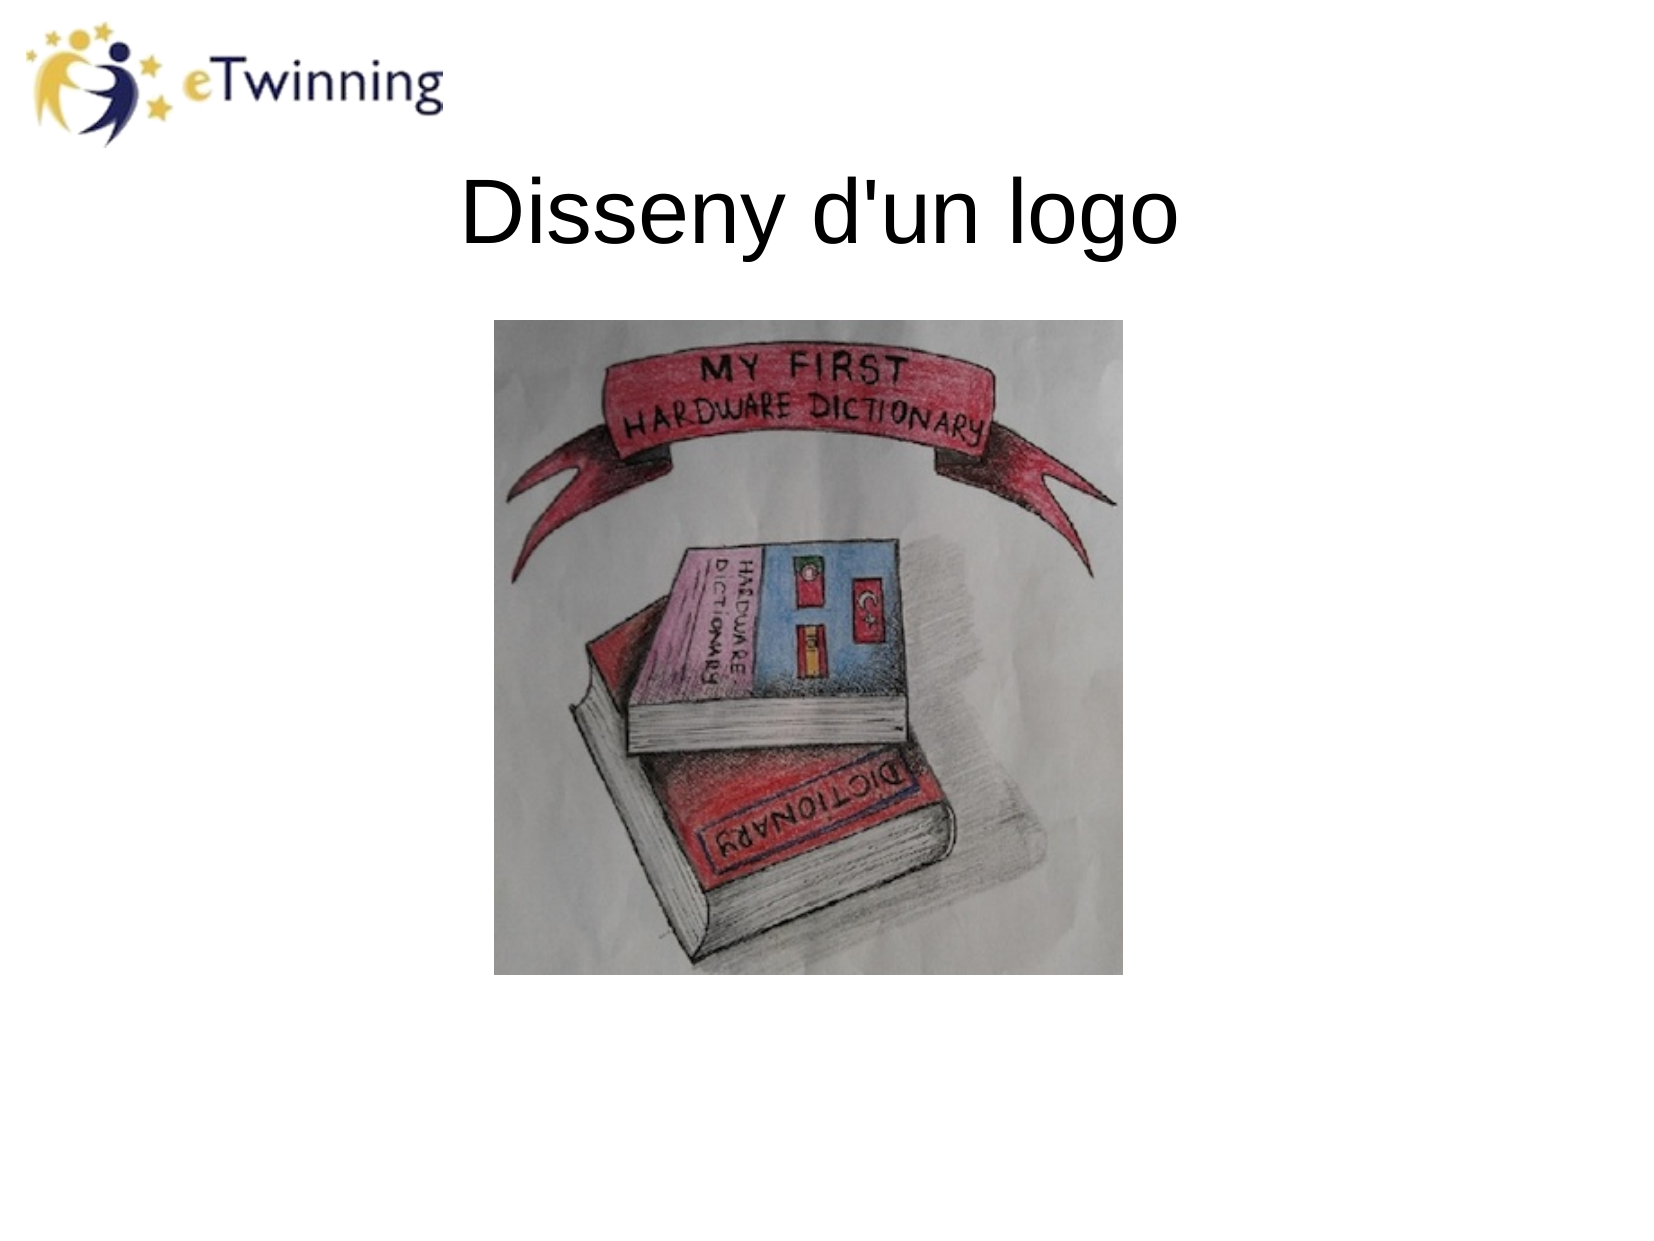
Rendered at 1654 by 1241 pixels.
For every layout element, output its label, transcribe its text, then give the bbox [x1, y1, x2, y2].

title Disseny d'un logo [76, 127, 1565, 296]
picture [494, 320, 1123, 975]
picture [26, 20, 443, 148]
